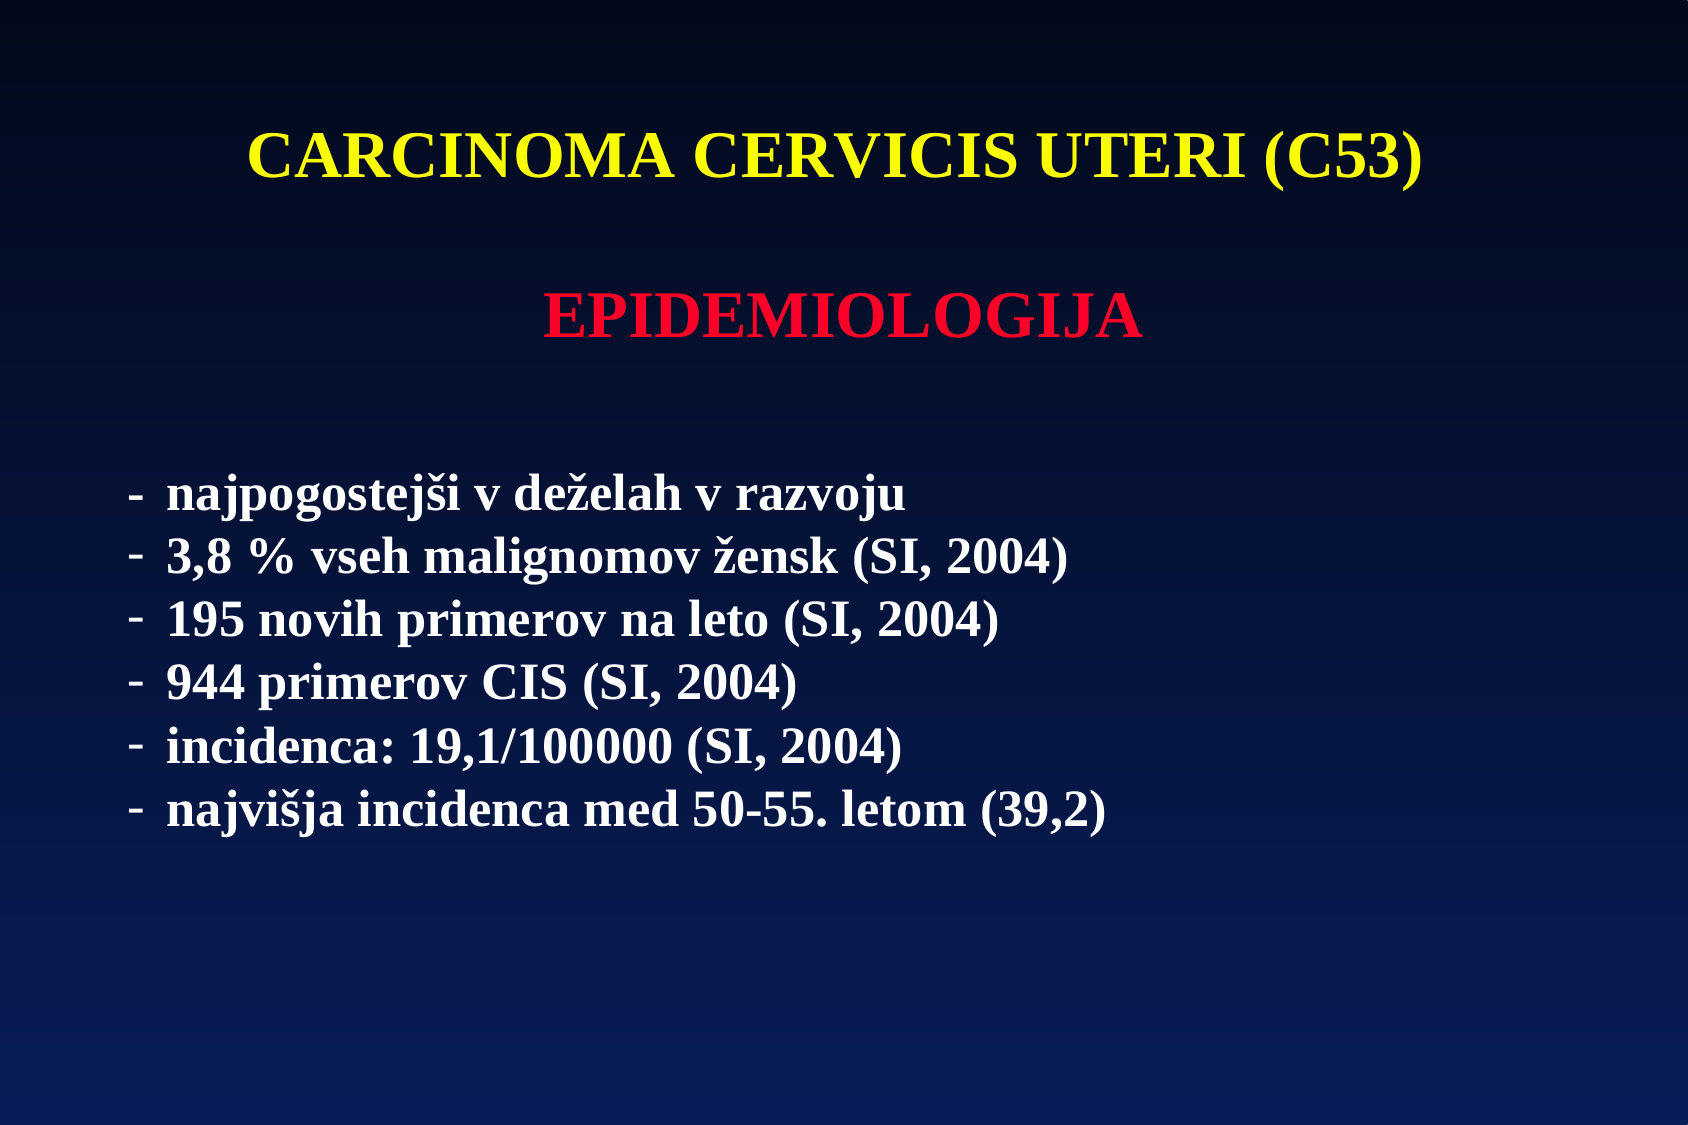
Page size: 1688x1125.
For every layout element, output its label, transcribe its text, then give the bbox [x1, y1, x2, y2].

list - najpogostejši v deželah v razvoju 3,8 % vseh malignomov žensk (SI, 2004) 195 novih primerov na leto (SI, 2004) 944 primerov CIS (SI, 2004) incidenca: 19,1/100000 (SI, 2004) najvišja incidenca med 50-55. letom (39,2) [112, 462, 1688, 1051]
title CARCINOMA CERVICIS UTERI (C53) EPIDEMIOLOGIJA [0, 62, 1688, 400]
